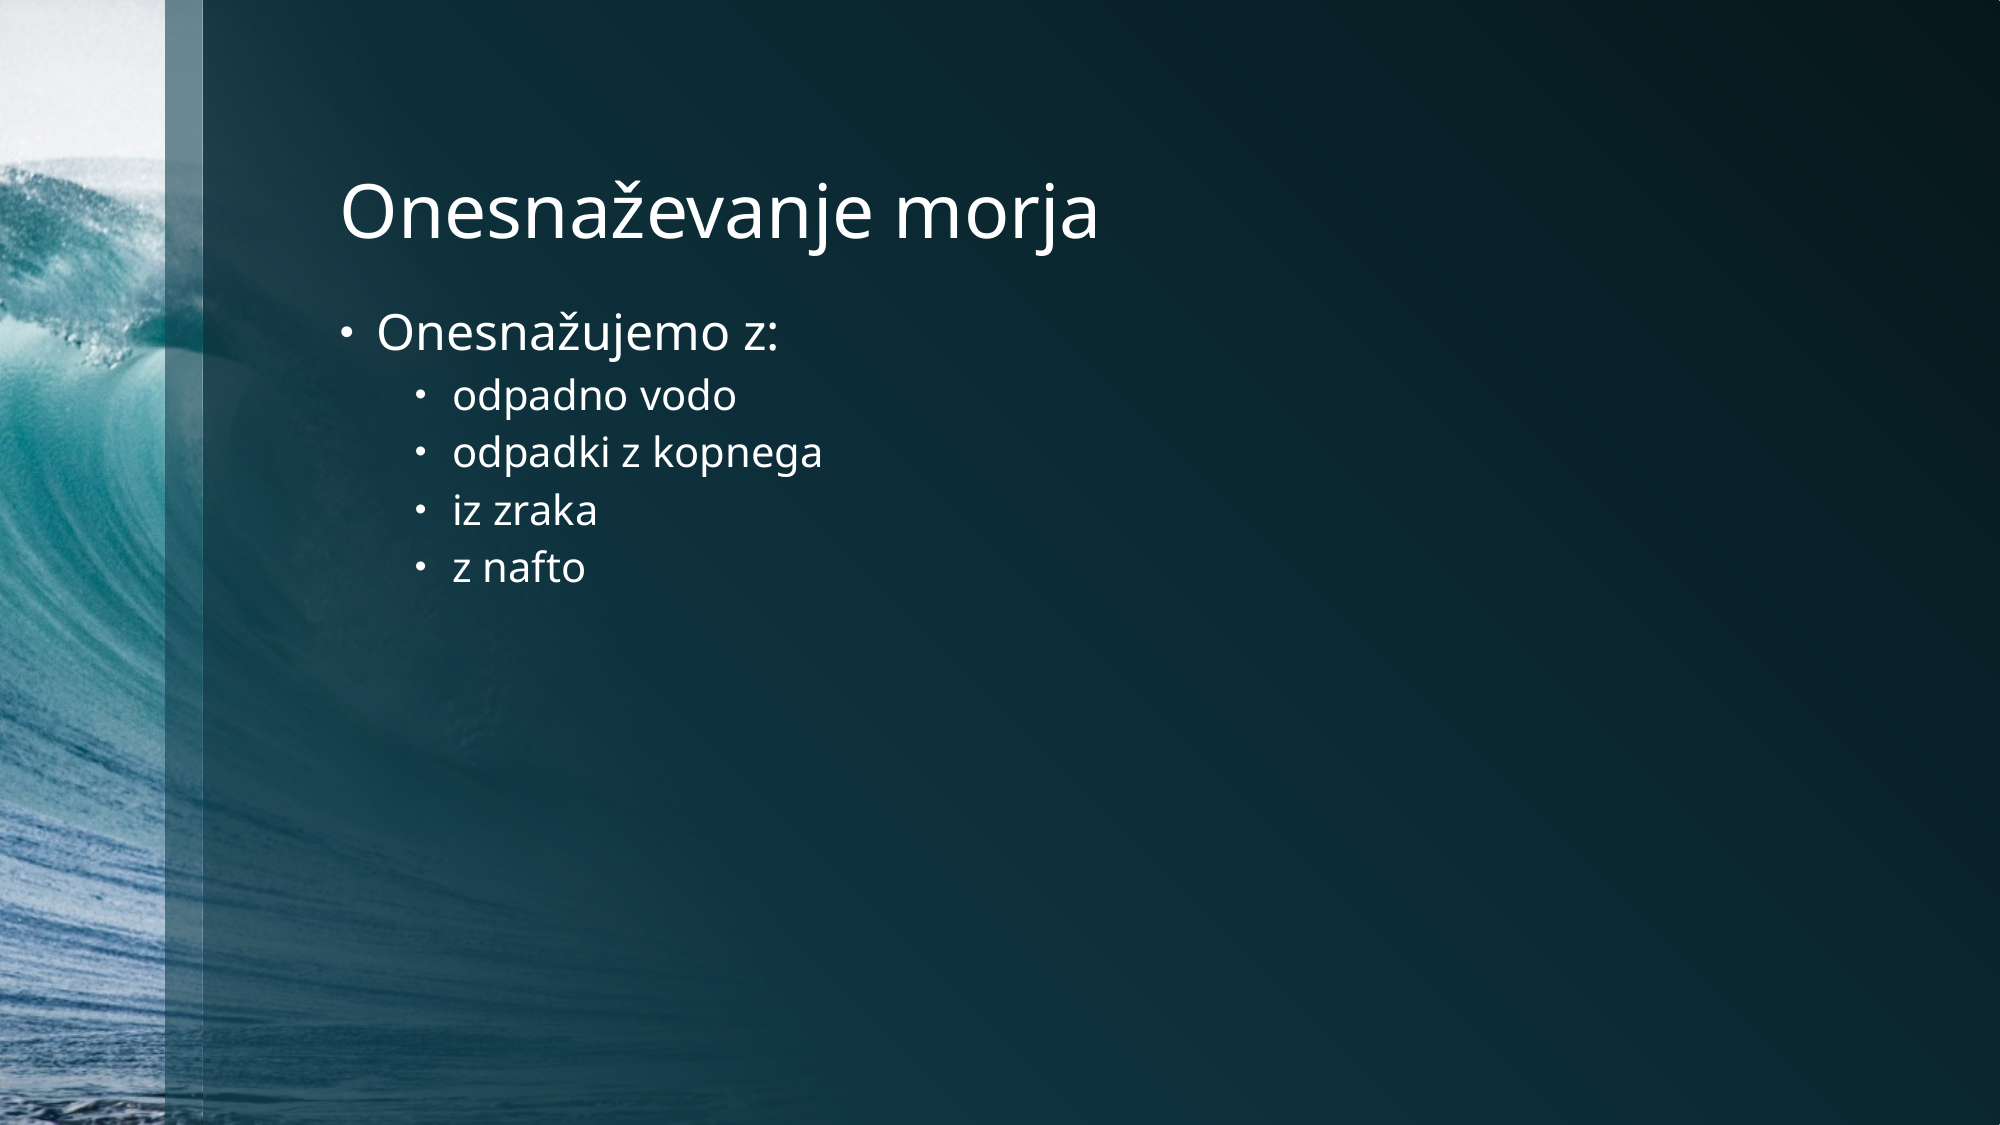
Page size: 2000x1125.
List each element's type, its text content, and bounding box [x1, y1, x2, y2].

picture [0, 0, 2000, 1125]
title Onesnaževanje morja [324, 62, 1825, 263]
list Onesnažujemo z: odpadno vodo odpadki z kopnega iz zraka z nafto [324, 299, 1825, 1025]
